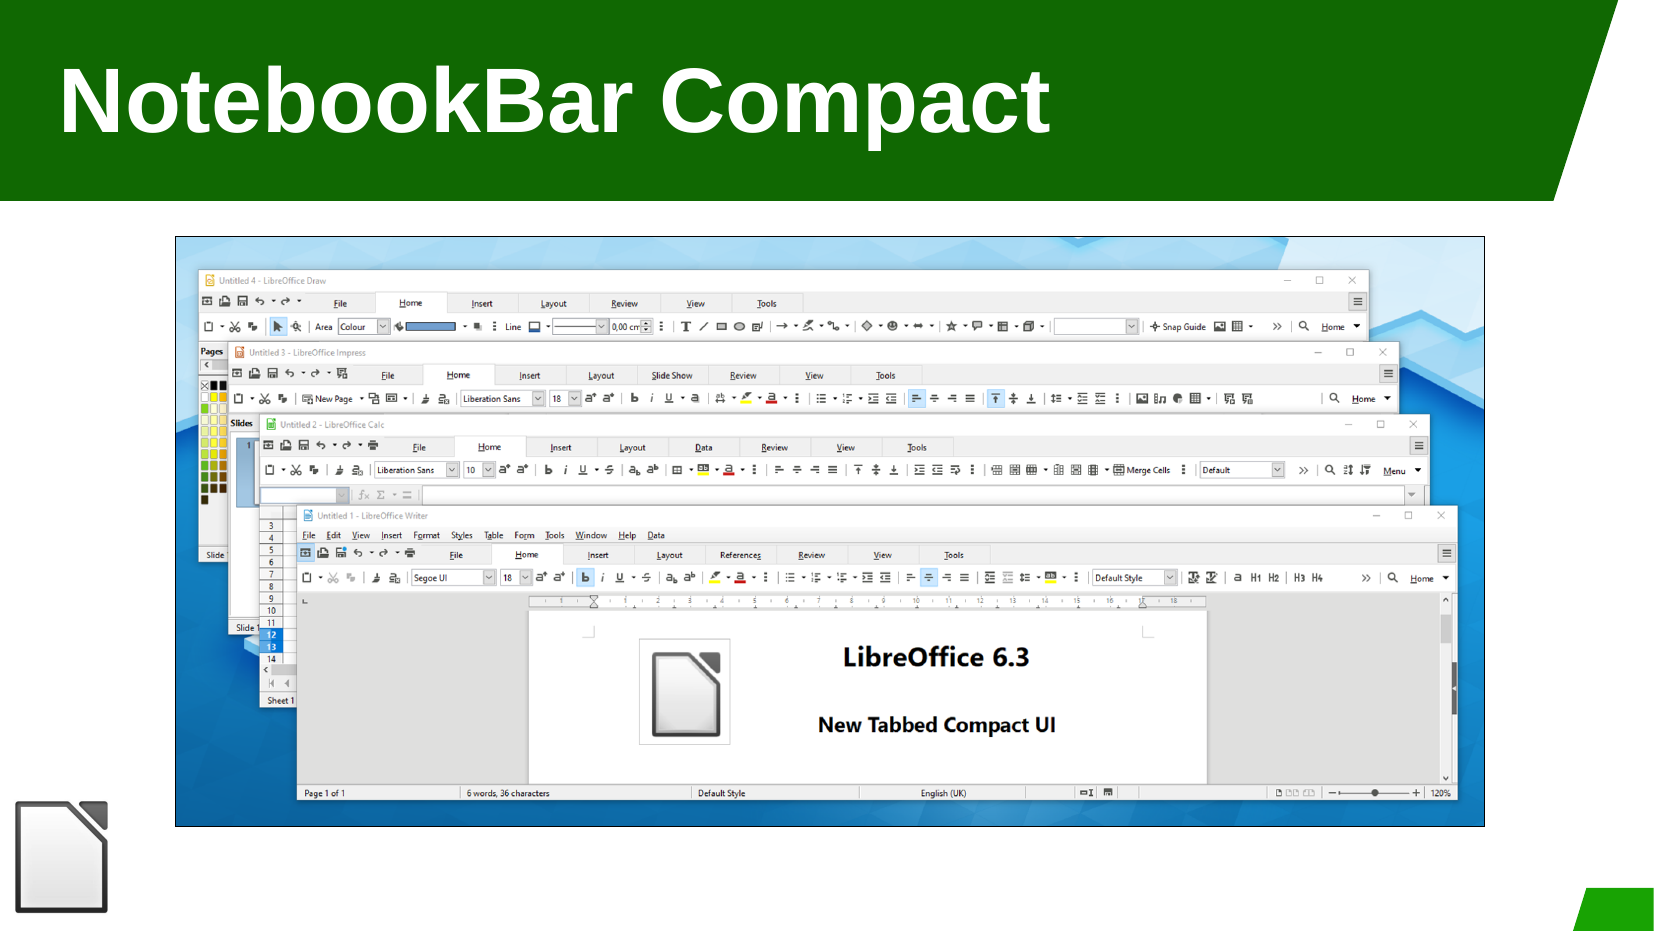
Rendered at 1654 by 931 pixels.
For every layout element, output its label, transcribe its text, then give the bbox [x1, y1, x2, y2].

title NotebookBar Compact [59, 13, 1548, 189]
picture [12, 798, 111, 917]
picture [175, 236, 1485, 827]
